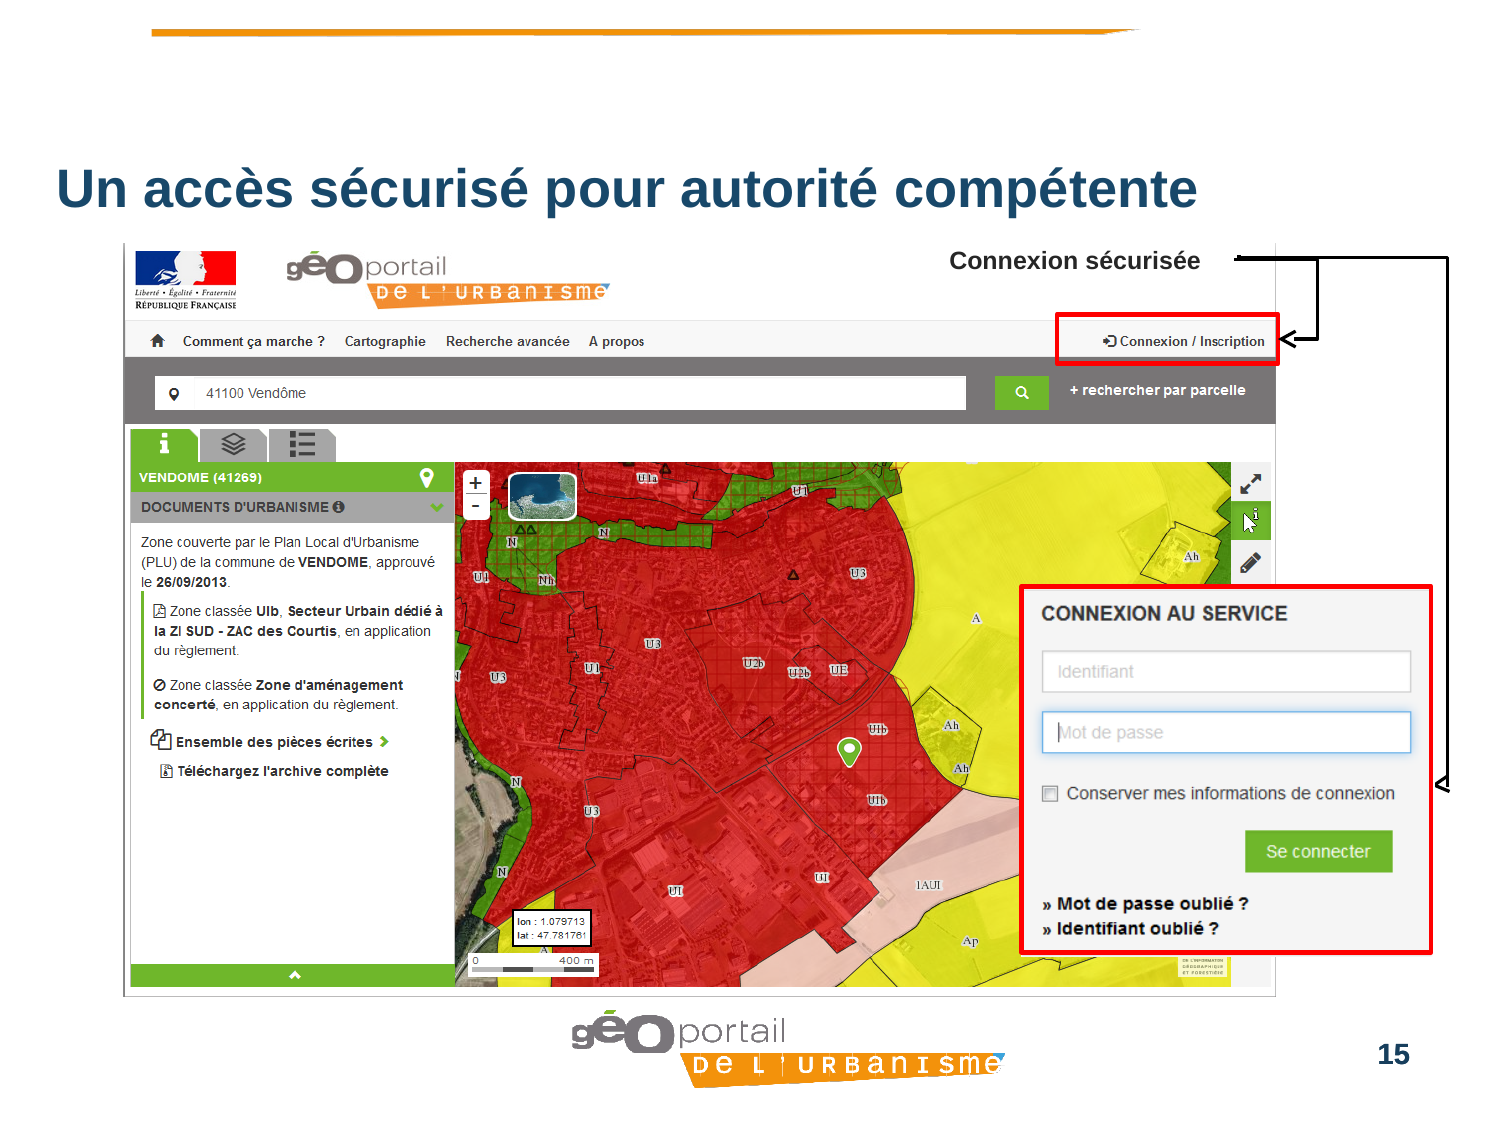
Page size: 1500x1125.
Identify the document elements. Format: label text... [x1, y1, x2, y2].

title Un accès sécurisé pour autorité compétente [41, 104, 1459, 268]
picture [1059, 317, 1276, 361]
title Un accès sécurisé pour autorité compétente [1319, 259, 1446, 268]
picture [1024, 589, 1429, 950]
text_box <numéro> [1249, 1026, 1426, 1081]
picture [123, 268, 1435, 1125]
text_box Connexion sécurisée [915, 231, 1236, 287]
